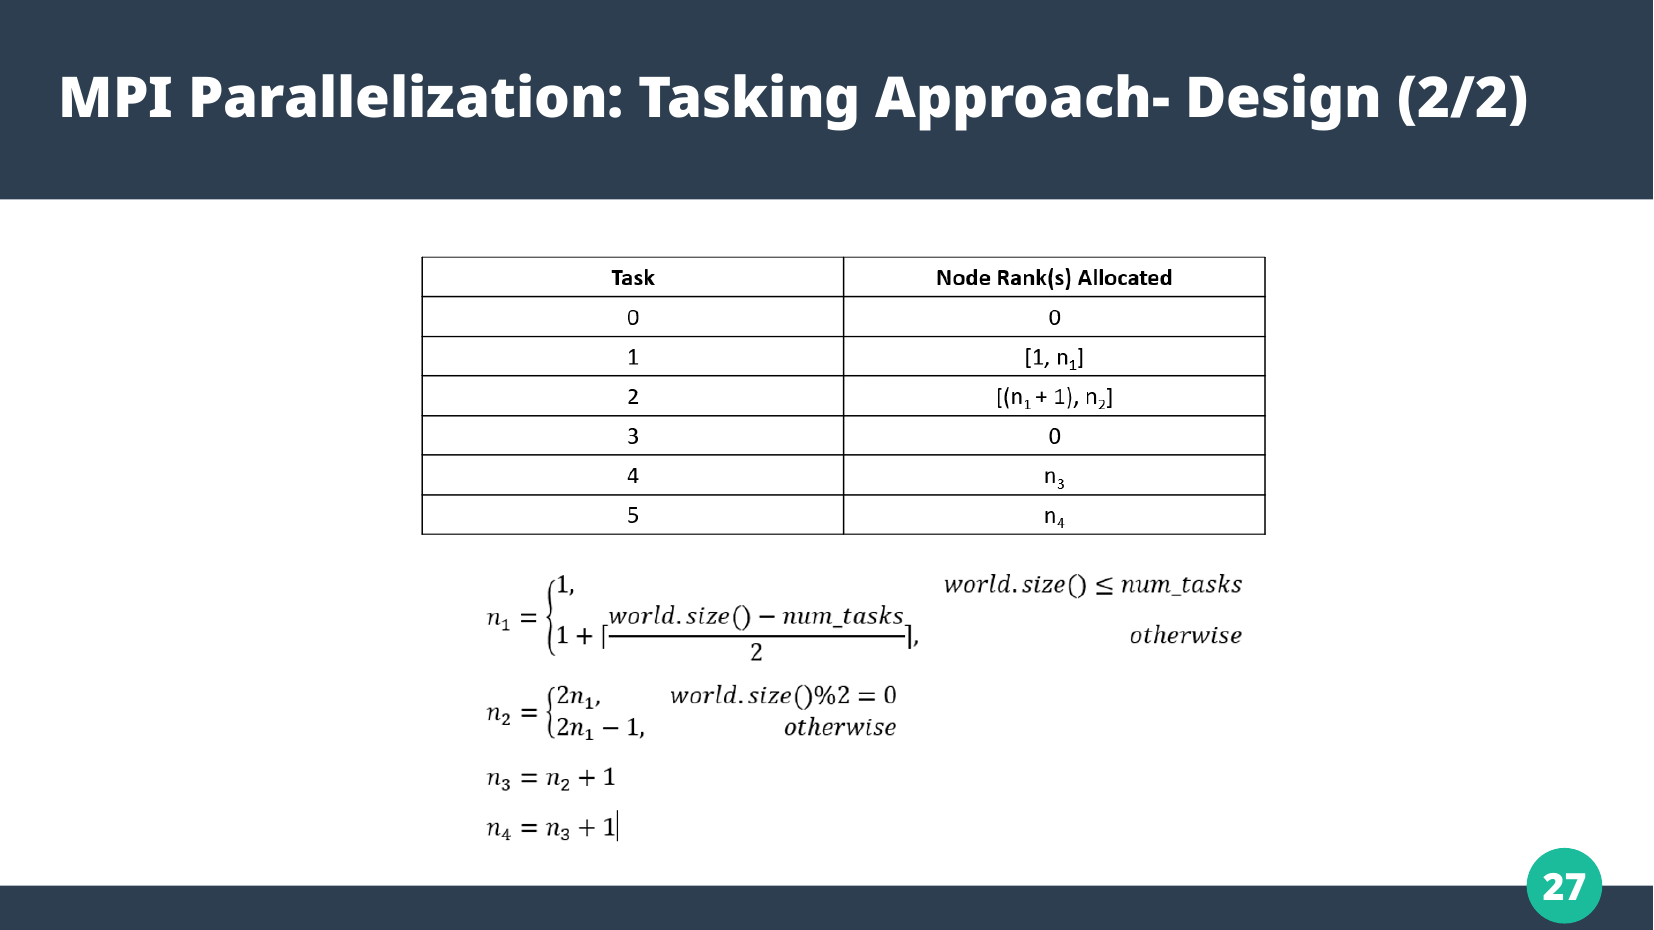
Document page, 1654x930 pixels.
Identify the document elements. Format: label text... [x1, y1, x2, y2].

picture [375, 222, 1351, 863]
title MPI Parallelization: Tasking Approach- Design (2/2) [58, 36, 1651, 156]
